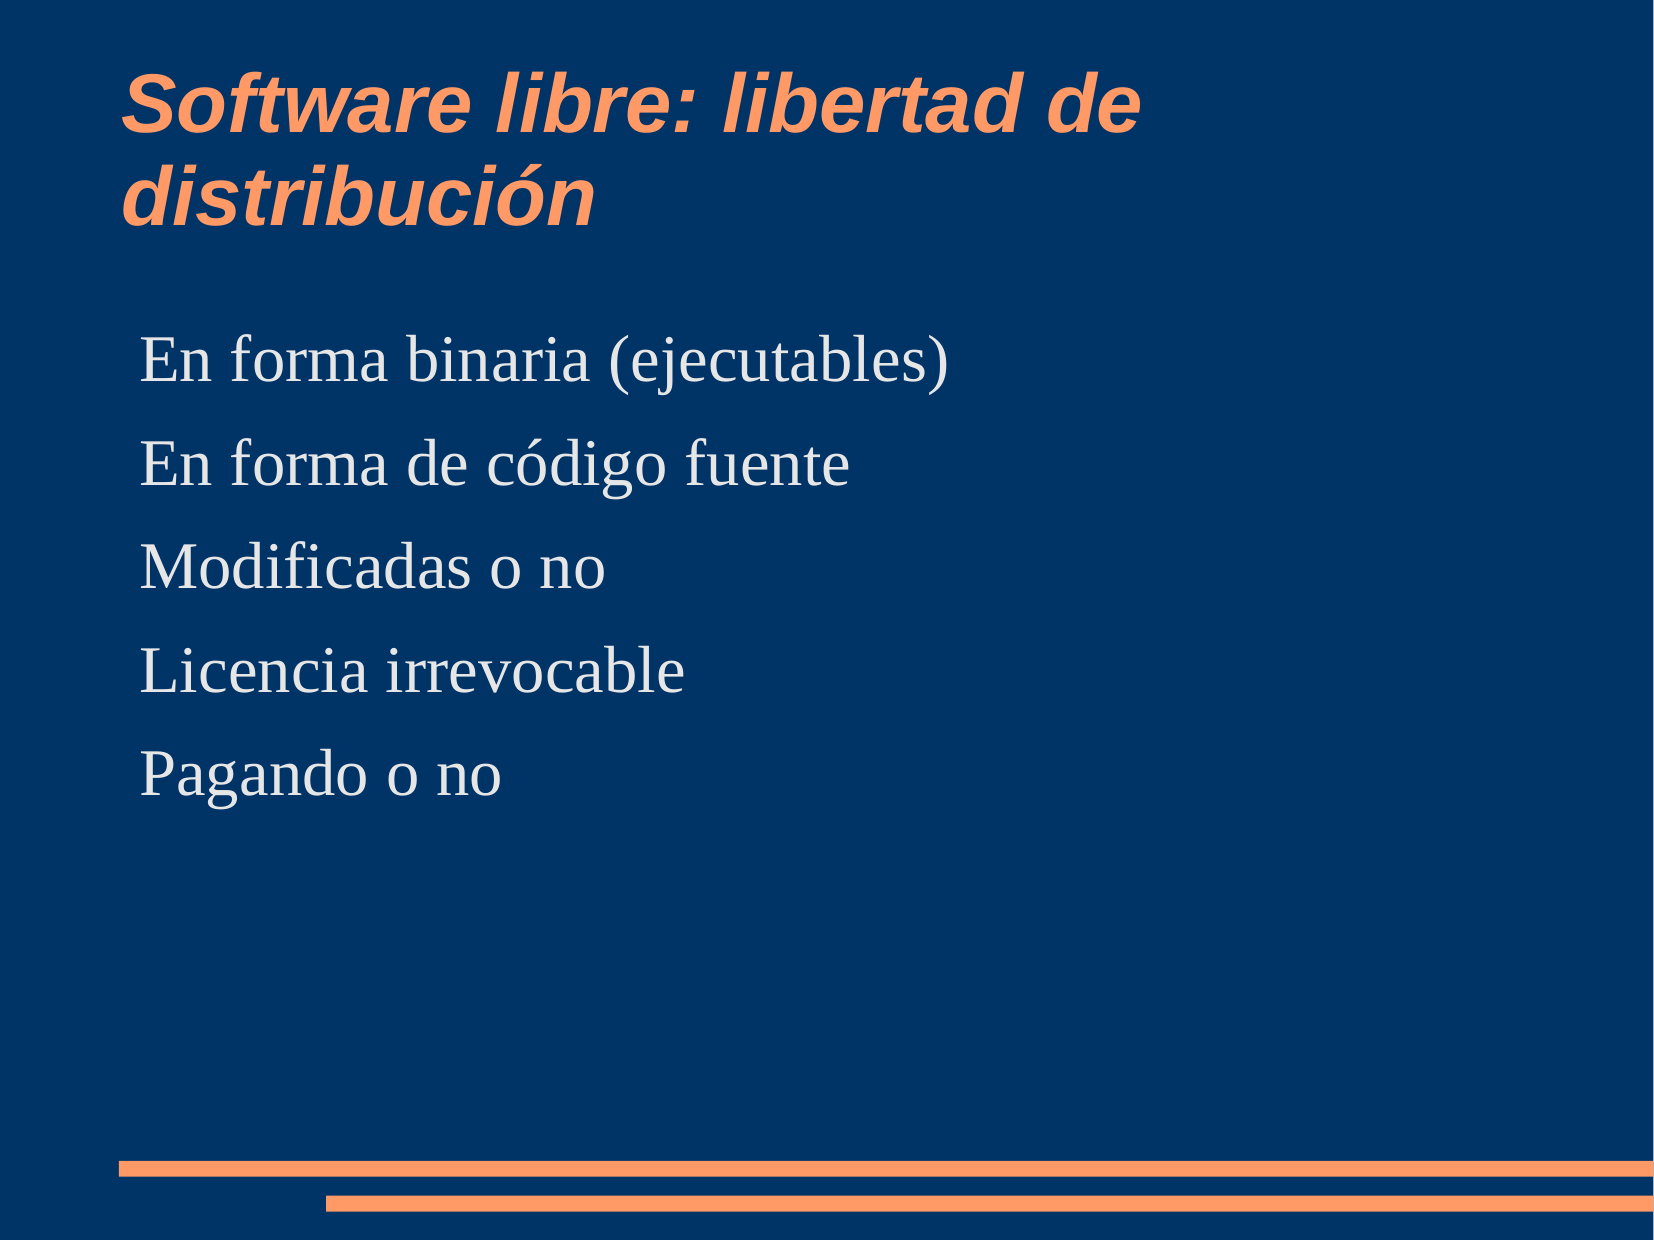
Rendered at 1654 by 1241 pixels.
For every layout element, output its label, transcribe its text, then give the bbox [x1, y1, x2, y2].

title Software libre: libertad de distribución [121, 53, 1534, 246]
list En forma binaria (ejecutables) En forma de código fuente Modificadas o no Licencia irrevocable Pagando o no [121, 322, 1561, 1118]
